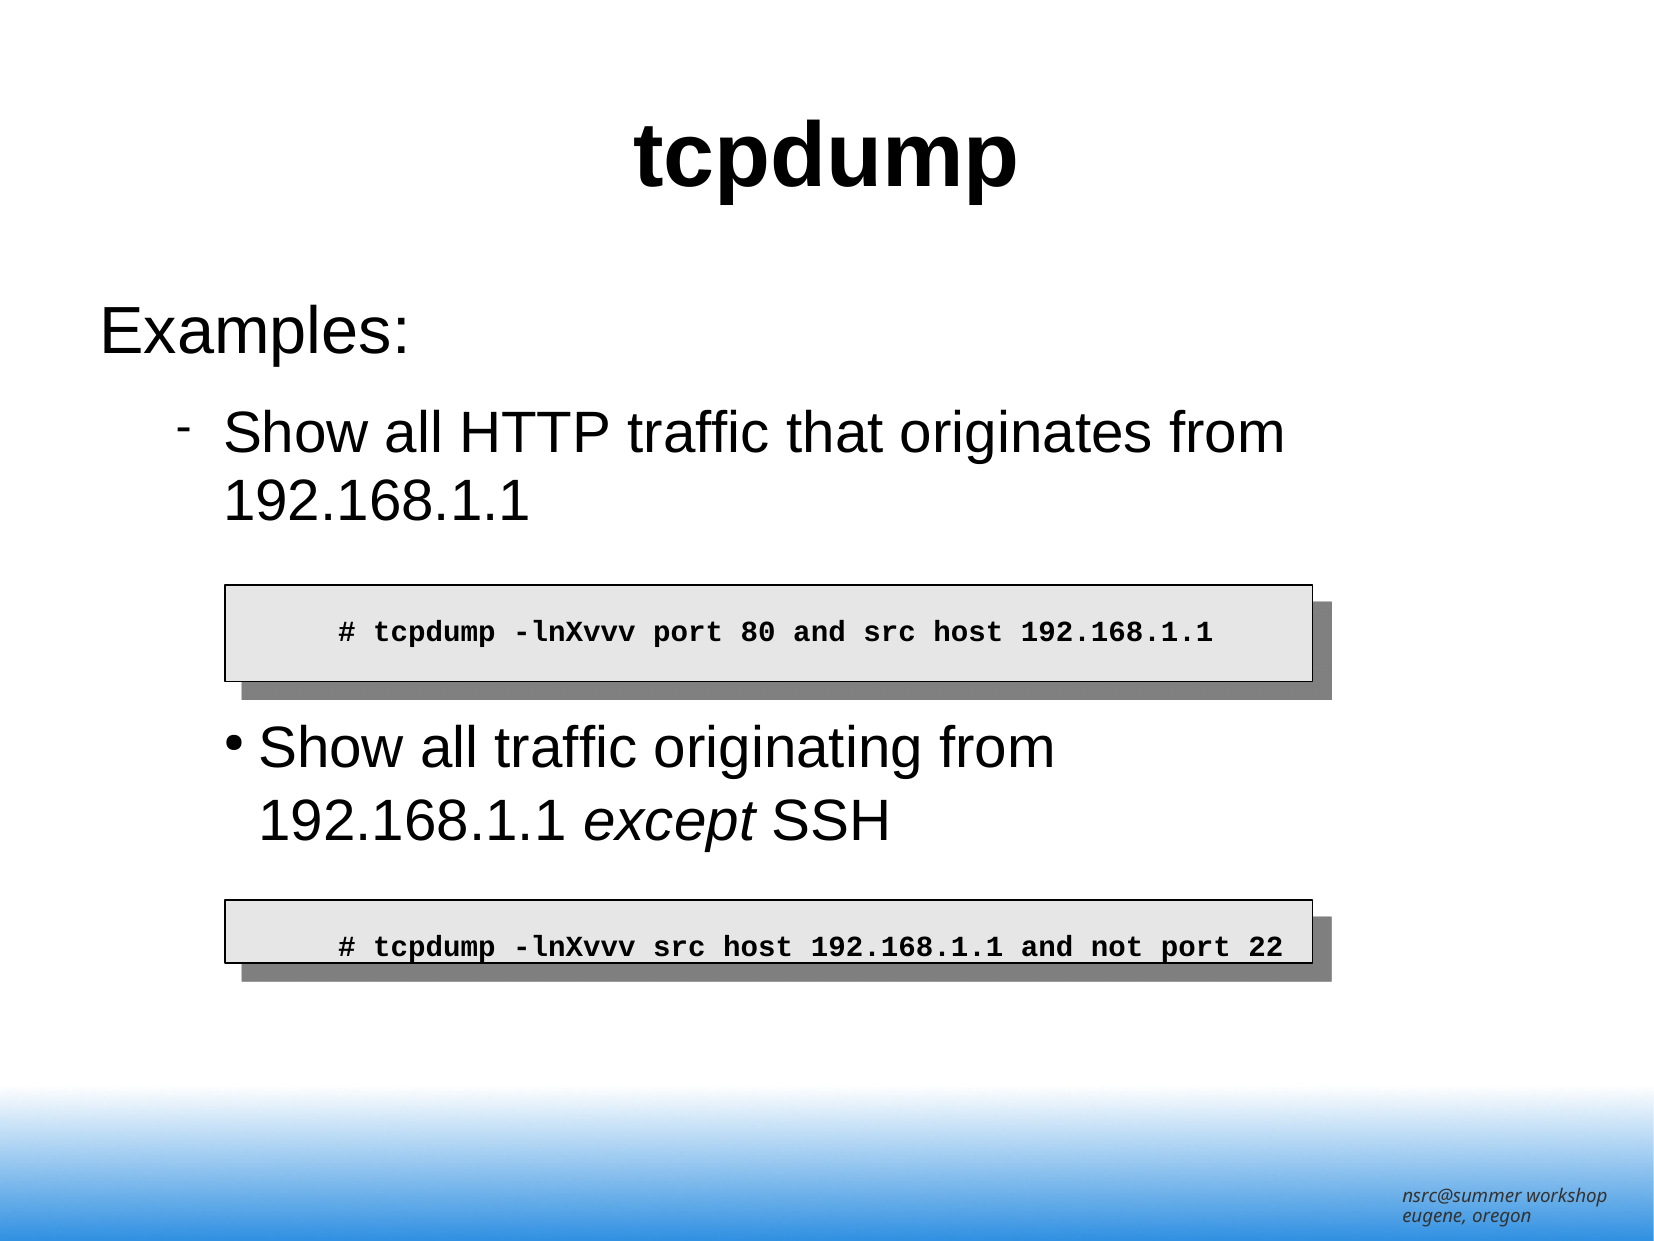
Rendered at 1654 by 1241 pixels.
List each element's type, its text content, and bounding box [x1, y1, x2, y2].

picture [0, 1083, 1654, 1241]
text_box # tcpdump -lnXvvv src host 192.168.1.1 and not port 22 [224, 900, 1313, 964]
text_box # tcpdump -lnXvvv port 80 and src host 192.168.1.1 [224, 584, 1313, 682]
list Examples: Show all HTTP traffic that originates from 192.168.1.1 [82, 290, 1571, 713]
title tcpdump [82, 49, 1571, 257]
text_box Show all traffic originating from 192.168.1.1 except SSH [74, 706, 1238, 853]
